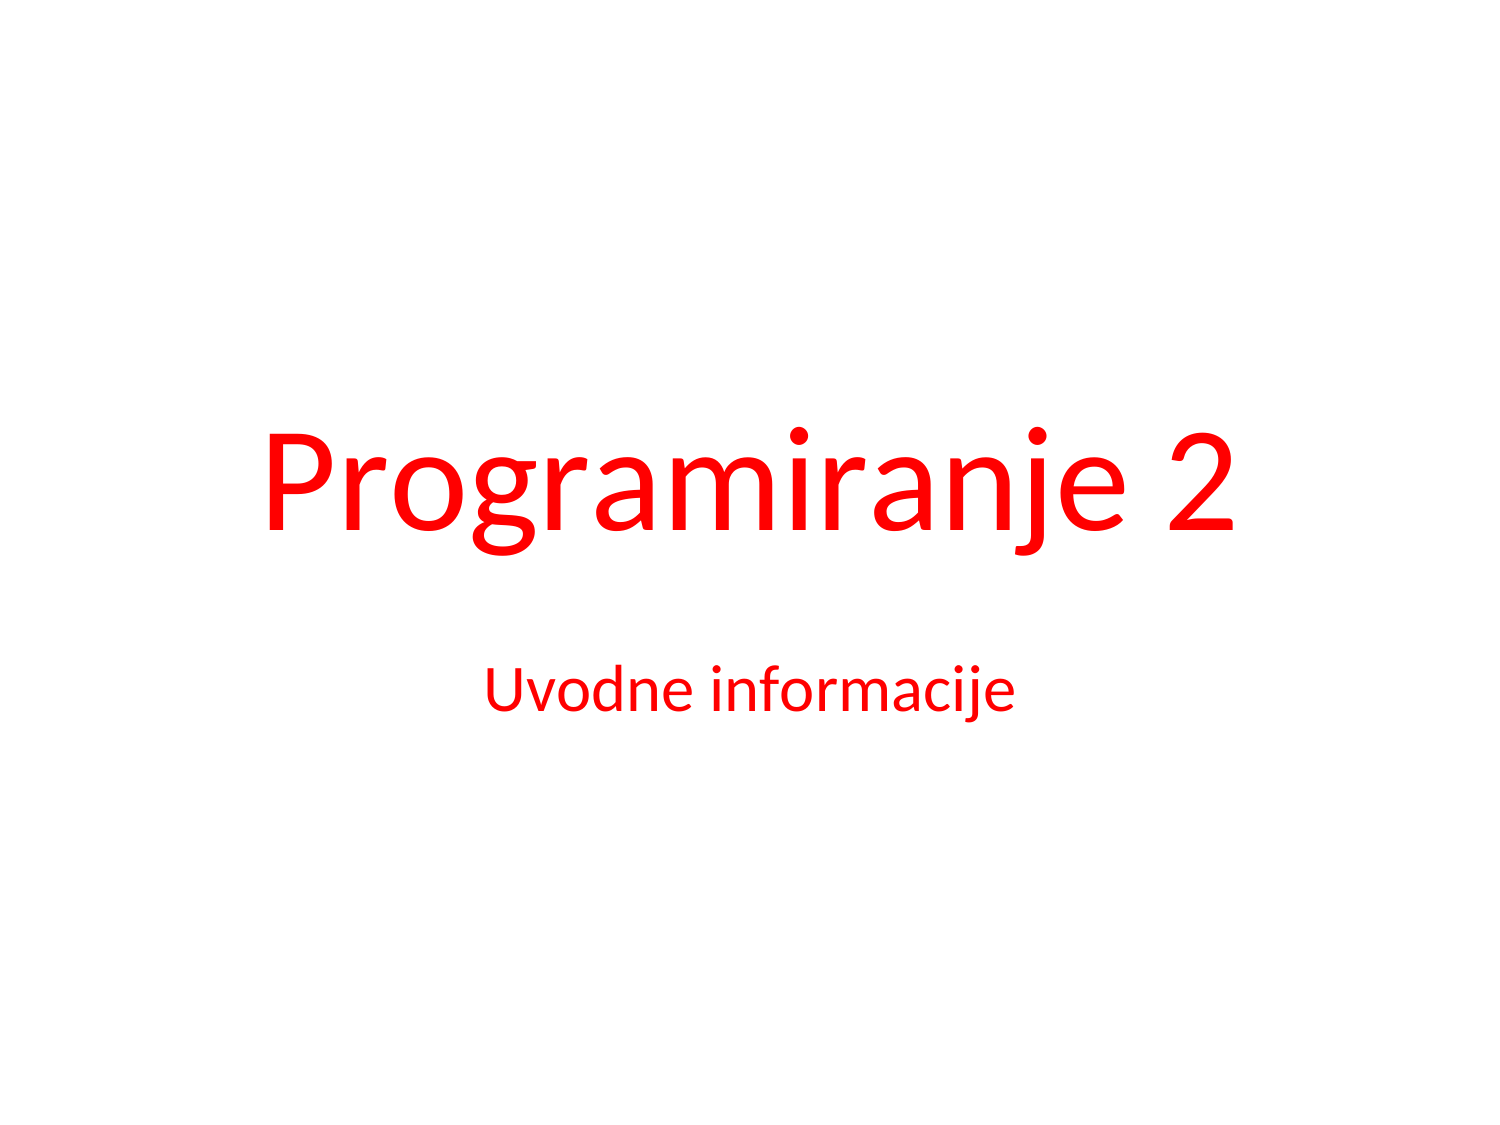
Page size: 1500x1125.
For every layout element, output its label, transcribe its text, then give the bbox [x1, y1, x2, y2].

title Programiranje 2 [112, 349, 1388, 591]
text_box Uvodne informacije [225, 637, 1276, 926]
